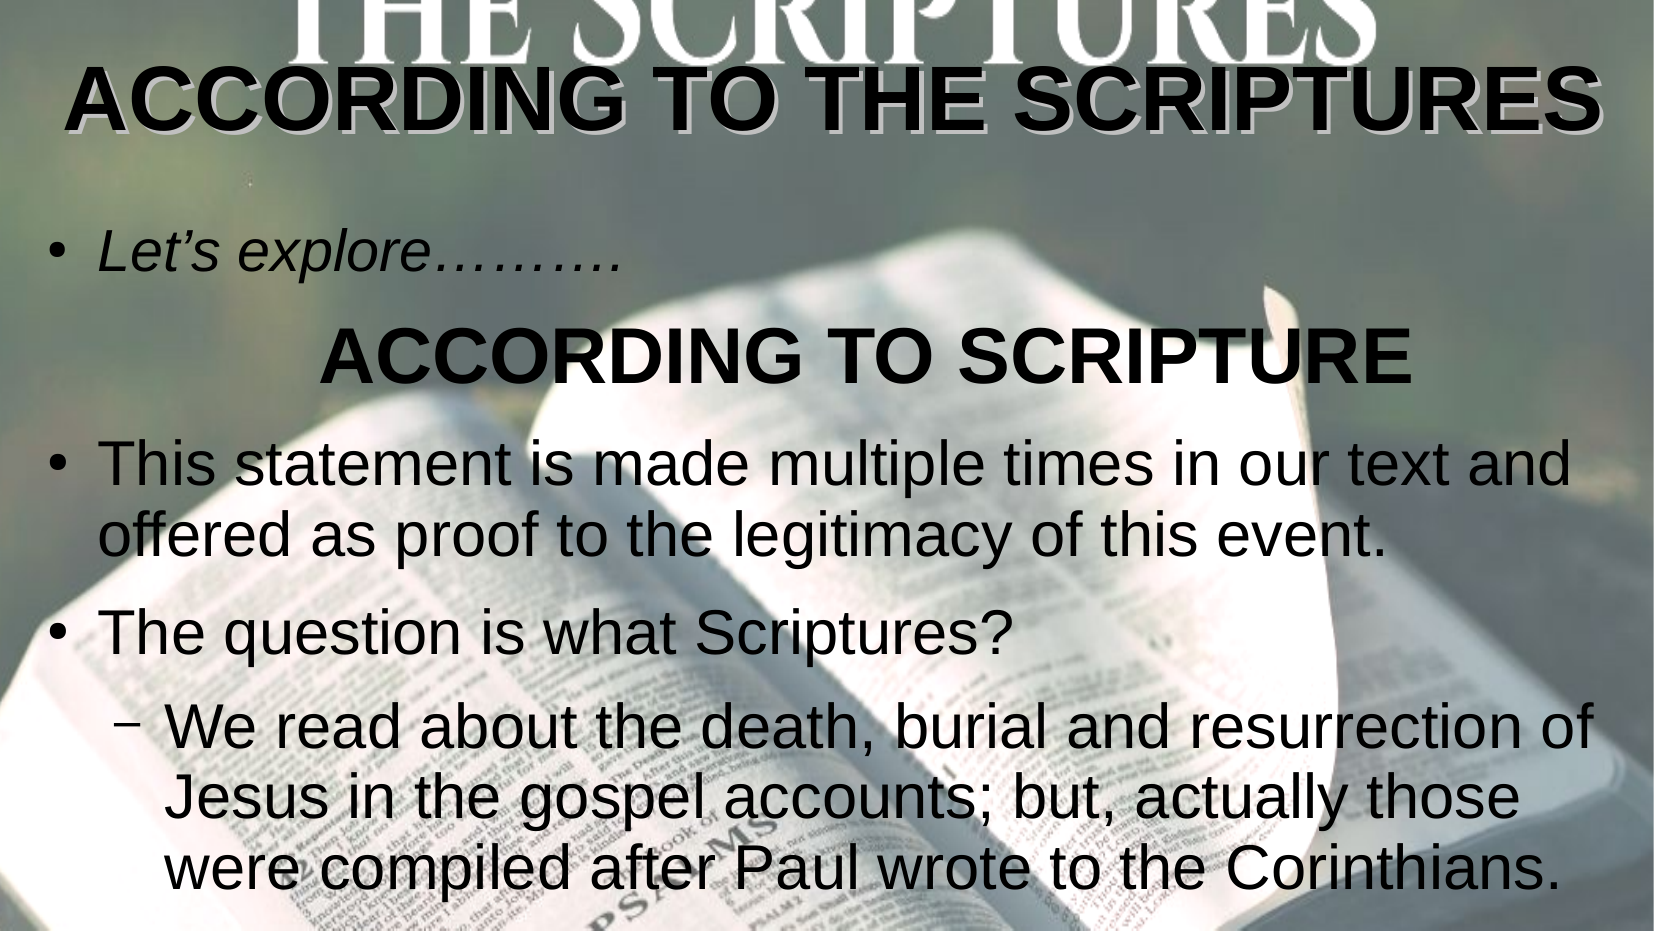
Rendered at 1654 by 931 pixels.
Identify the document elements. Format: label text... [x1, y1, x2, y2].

list Let’s explore………. ACCORDING TO SCRIPTURE This statement is made multiple times in our text and offered as proof to the legitimacy of this event. The question is what Scriptures? We read about the death, burial and resurrection of Jesus in the gospel accounts; but, actually those were compiled after Paul wrote to the Corinthians. [30, 217, 1636, 916]
picture [0, 0, 1654, 931]
title ACCORDING TO THE SCRIPTURES [31, 0, 1637, 202]
